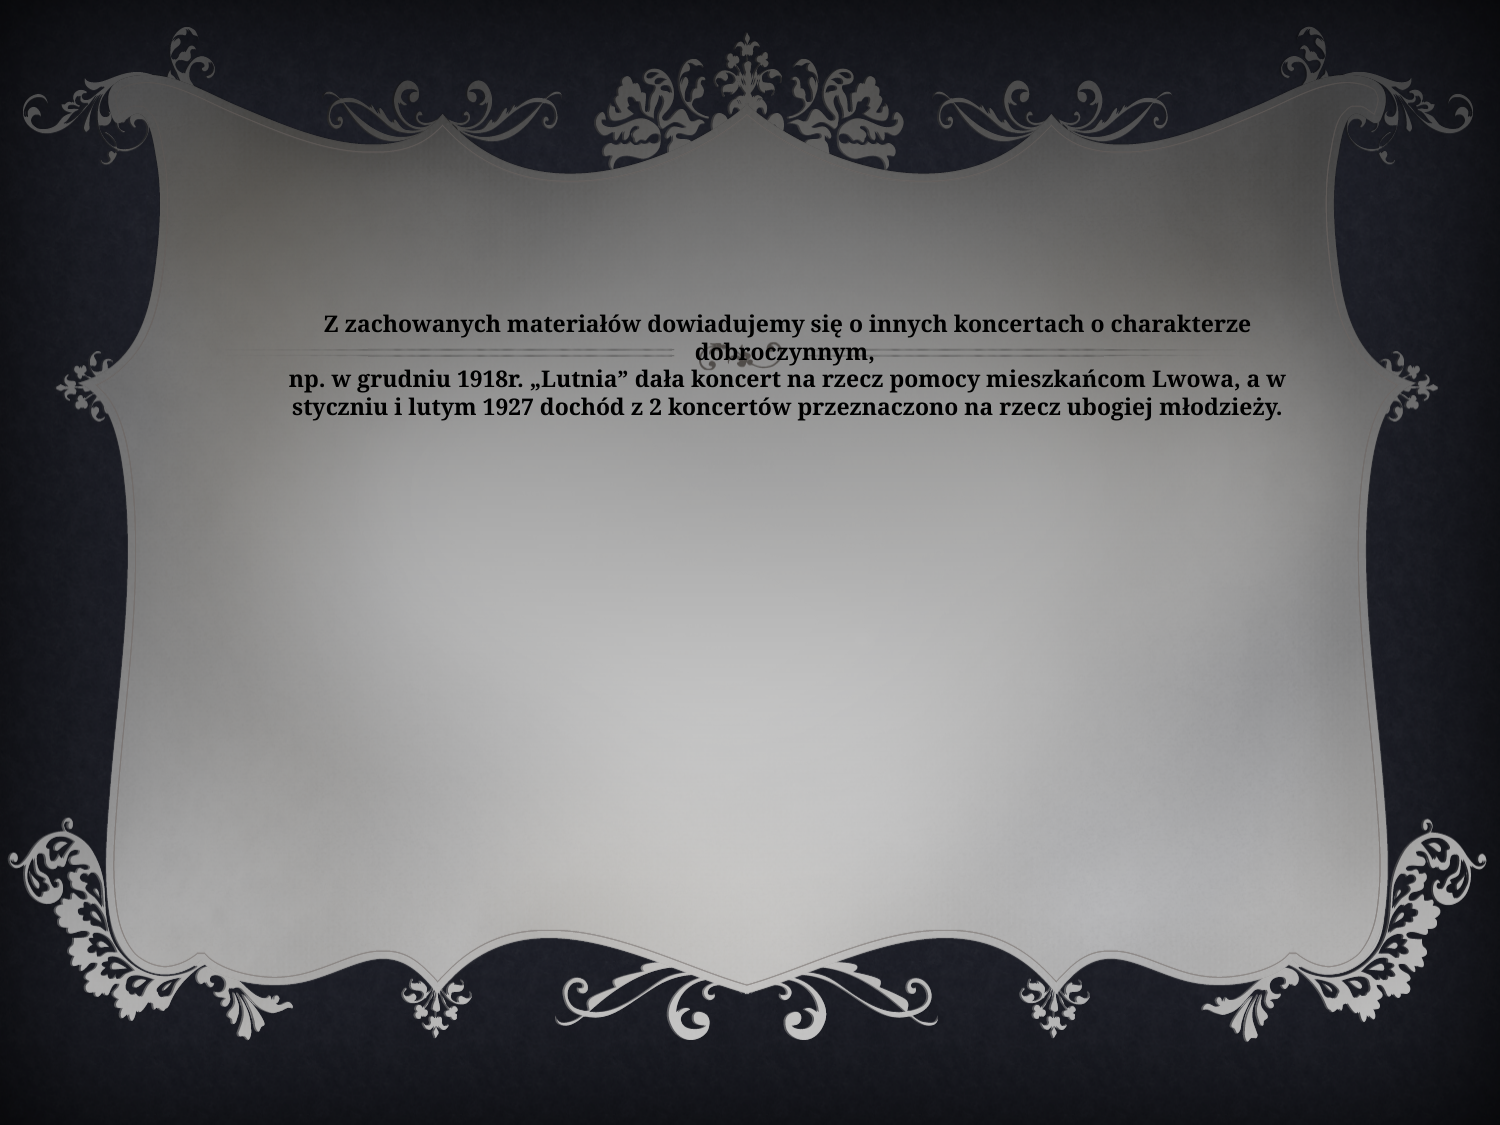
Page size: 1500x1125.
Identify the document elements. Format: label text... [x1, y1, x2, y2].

title Z zachowanych materiałów dowiadujemy się o innych koncertach o charakterze dobroczynnym, np. w grudniu 1918r. „Lutnia” dała koncert na rzecz pomocy mieszkańcom Lwowa, a w styczniu i lutym 1927 dochód z 2 koncertów przeznaczono na rzecz ubogiej młodzieży. [242, 302, 1334, 705]
picture [0, 0, 1500, 1125]
